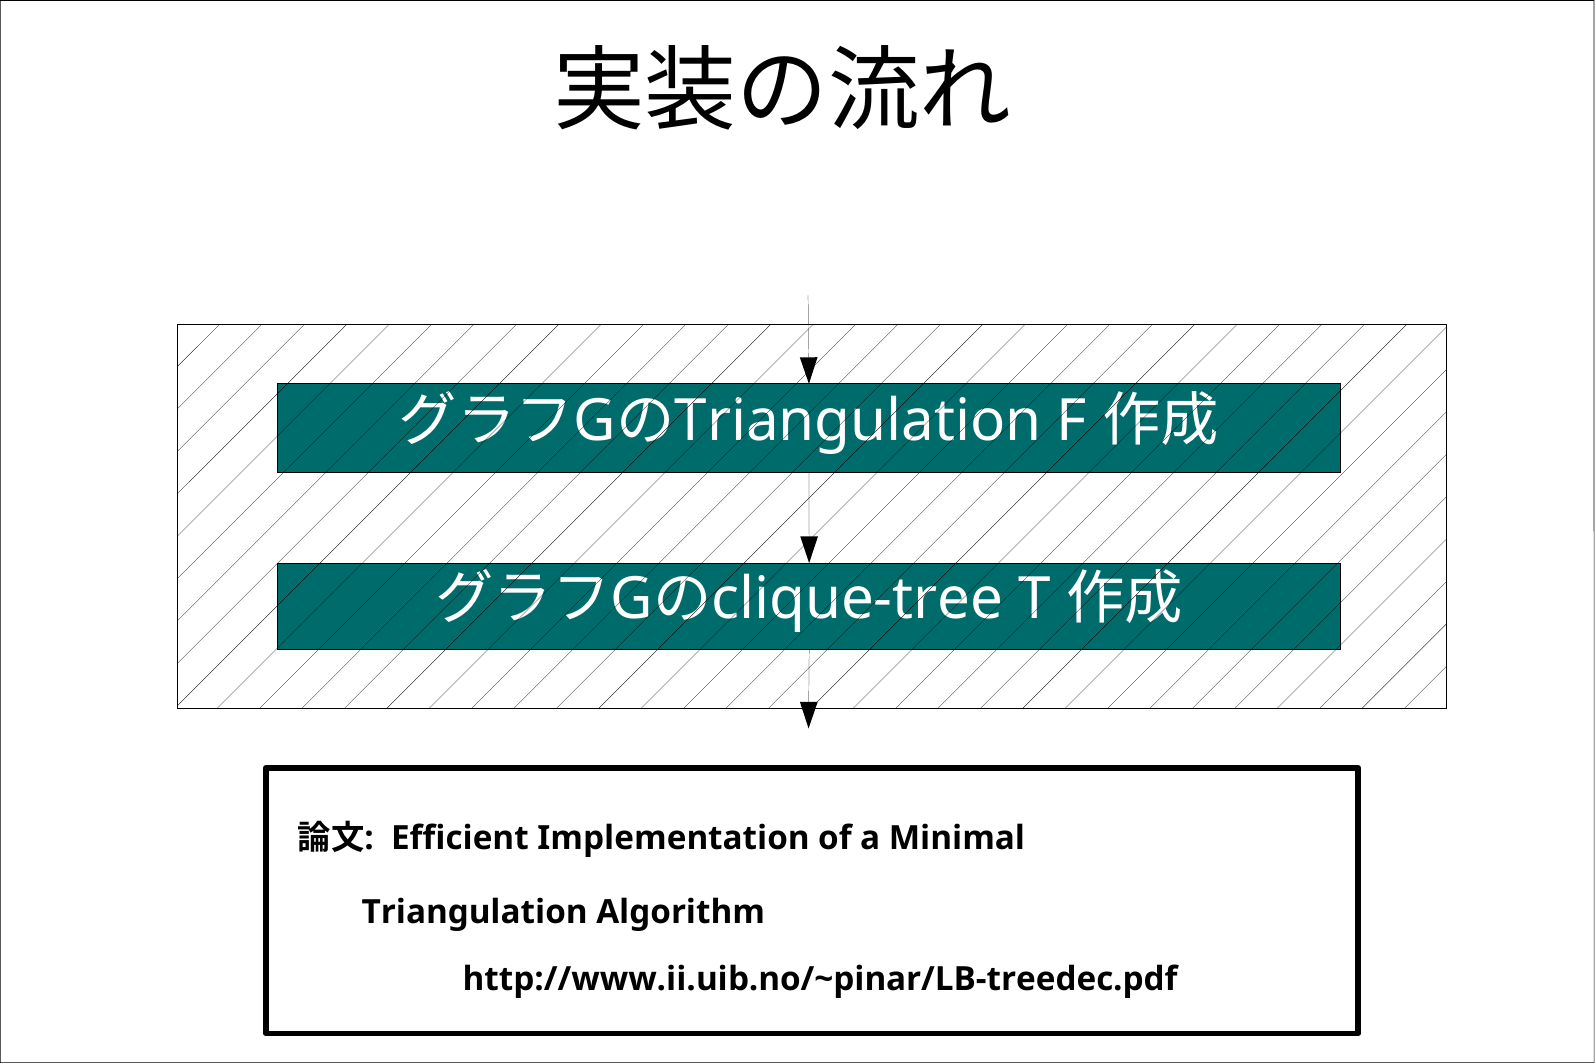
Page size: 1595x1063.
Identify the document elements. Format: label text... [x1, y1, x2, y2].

text_box [177, 324, 1447, 709]
text_box 論文: Efficient Implementation of a Minimal Triangulation Algorithm http://www.ii.uib.no/~pinar/LB-treedec.pdf [265, 787, 1359, 1003]
title 実装の流れ [59, 8, 1506, 191]
